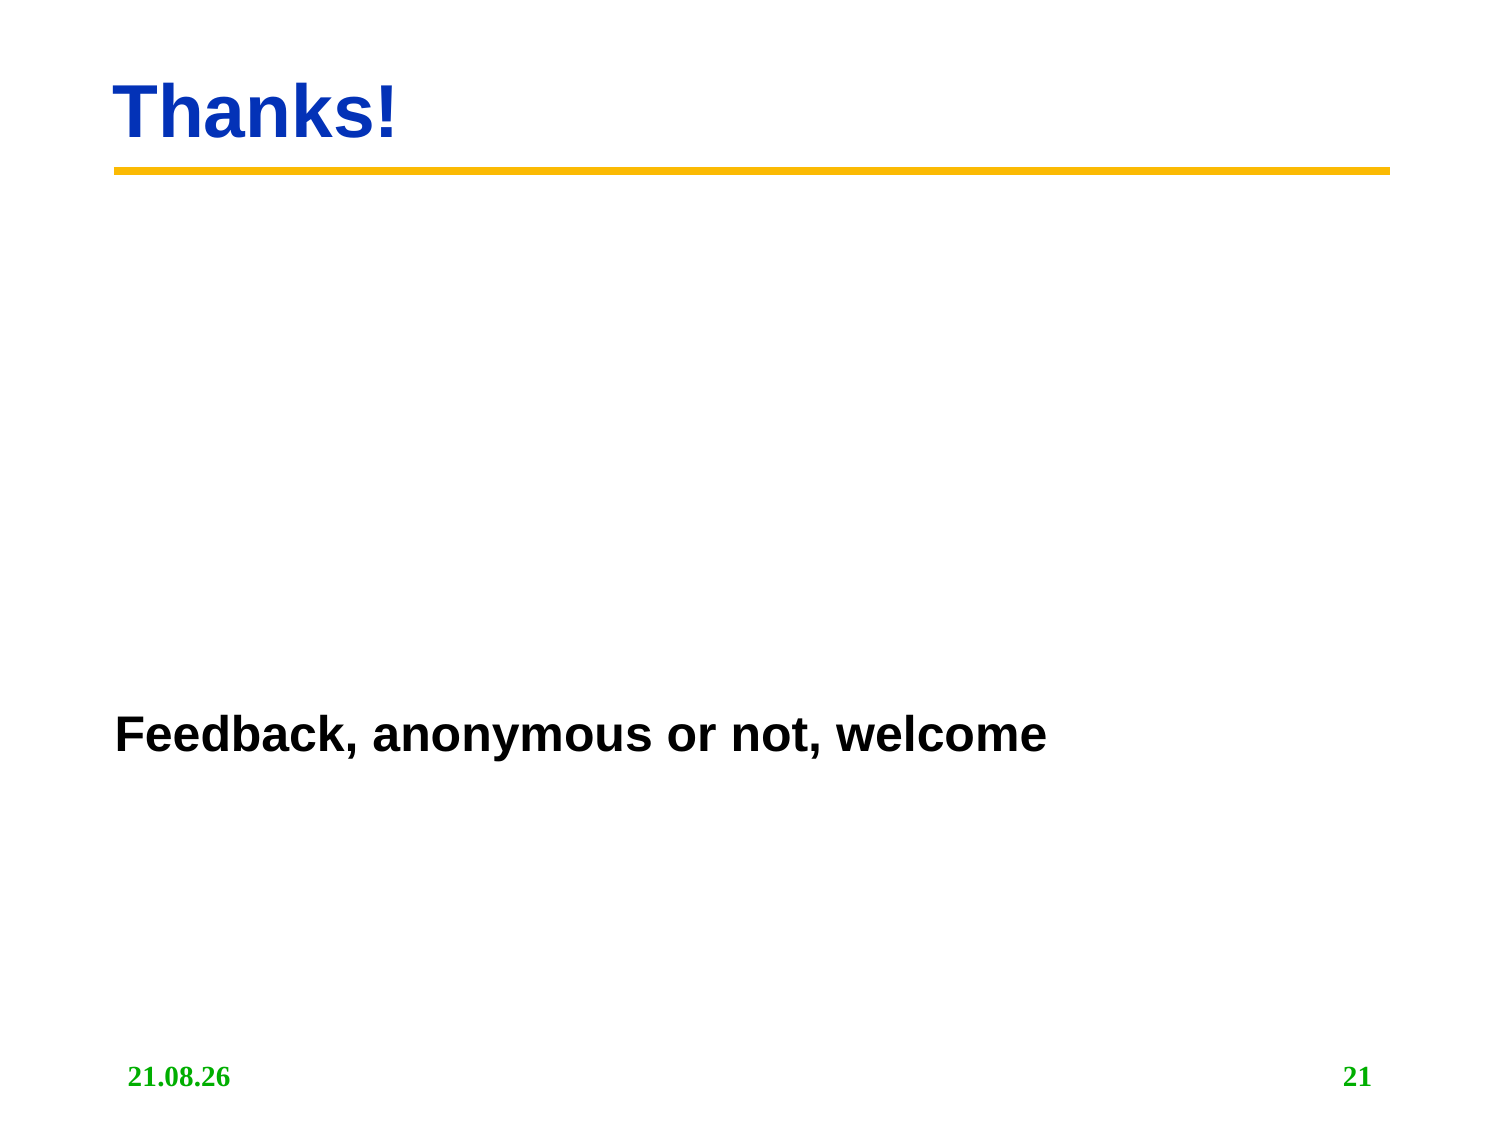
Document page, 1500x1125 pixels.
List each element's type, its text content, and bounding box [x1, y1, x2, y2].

title Thanks! [112, 61, 1309, 168]
list Feedback, anonymous or not, welcome [114, 195, 1375, 990]
